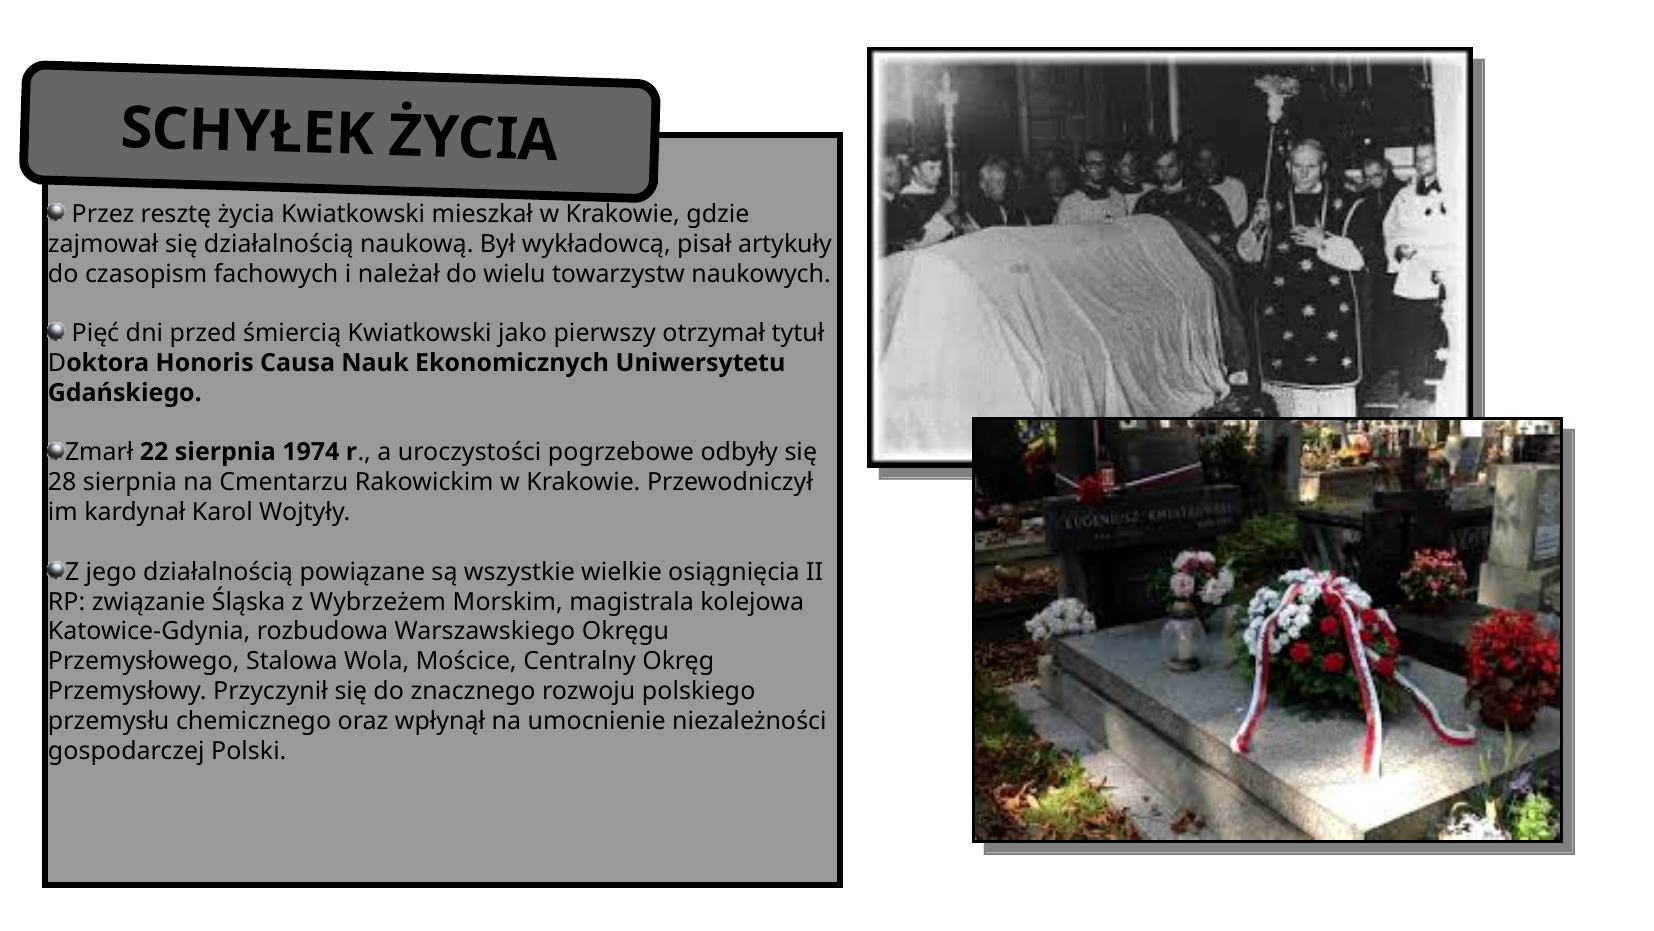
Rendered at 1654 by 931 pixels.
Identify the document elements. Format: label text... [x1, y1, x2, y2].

text_box Schyłek życia [23, 65, 656, 199]
picture [870, 49, 1471, 466]
picture [975, 420, 1561, 841]
list Przez resztę życia Kwiatkowski mieszkał w Krakowie, gdzie zajmował się działalnością naukową. Był wykładowcą, pisał artykuły do czasopism fachowych i należał do wielu towarzystw naukowych. Pięć dni przed śmiercią Kwiatkowski jako pierwszy otrzymał tytuł Doktora Honoris Causa Nauk Ekonomicznych Uniwersytetu Gdańskiego. Zmarł 22 sierpnia 1974 r., a uroczystości pogrzebowe odbyły się 28 sierpnia na Cmentarzu Rakowickim w Krakowie. Przewodniczył im kardynał Karol Wojtyły. Z jego działalnością powiązane są wszystkie wielkie osiągnięcia II RP: związanie Śląska z Wybrzeżem Morskim, magistrala kolejowa Katowice-Gdynia, rozbudowa Warszawskiego Okręgu Przemysłowego, Stalowa Wola, Mościce, Centralny Okręg Przemysłowy. Przyczynił się do znacznego rozwoju polskiego przemysłu chemicznego oraz wpłynął na umocnienie niezależności gospodarczej Polski. [45, 135, 841, 886]
